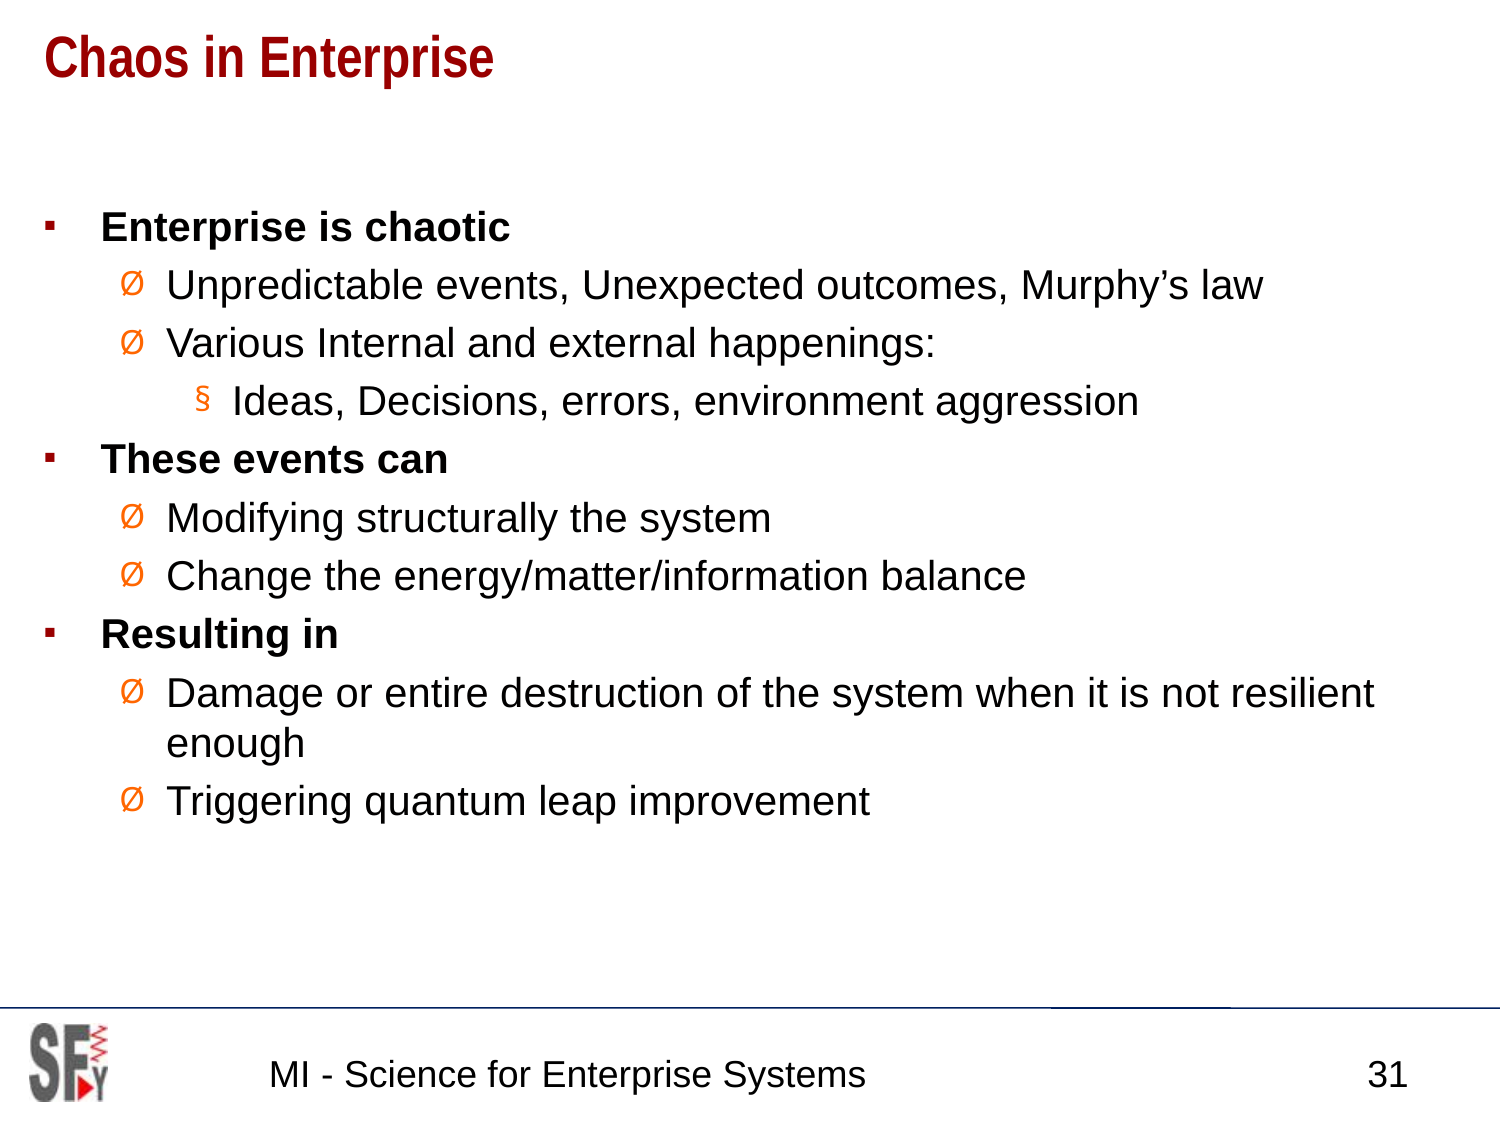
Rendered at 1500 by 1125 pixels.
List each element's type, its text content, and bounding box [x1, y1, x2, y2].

title Chaos in Enterprise [29, 12, 1471, 138]
picture [29, 1023, 108, 1102]
footer MI - Science for Enterprise Systems [253, 1034, 1336, 1103]
slide_number <numéro> [1352, 1034, 1490, 1103]
list Enterprise is chaotic Unpredictable events, Unexpected outcomes, Murphy’s law Various Internal and external happenings: Ideas, Decisions, errors, environment aggression These events can Modifying structurally the system Change the energy/matter/information balance Resulting in Damage or entire destruction of the system when it is not resilient enough Triggering quantum leap improvement [29, 184, 1471, 988]
